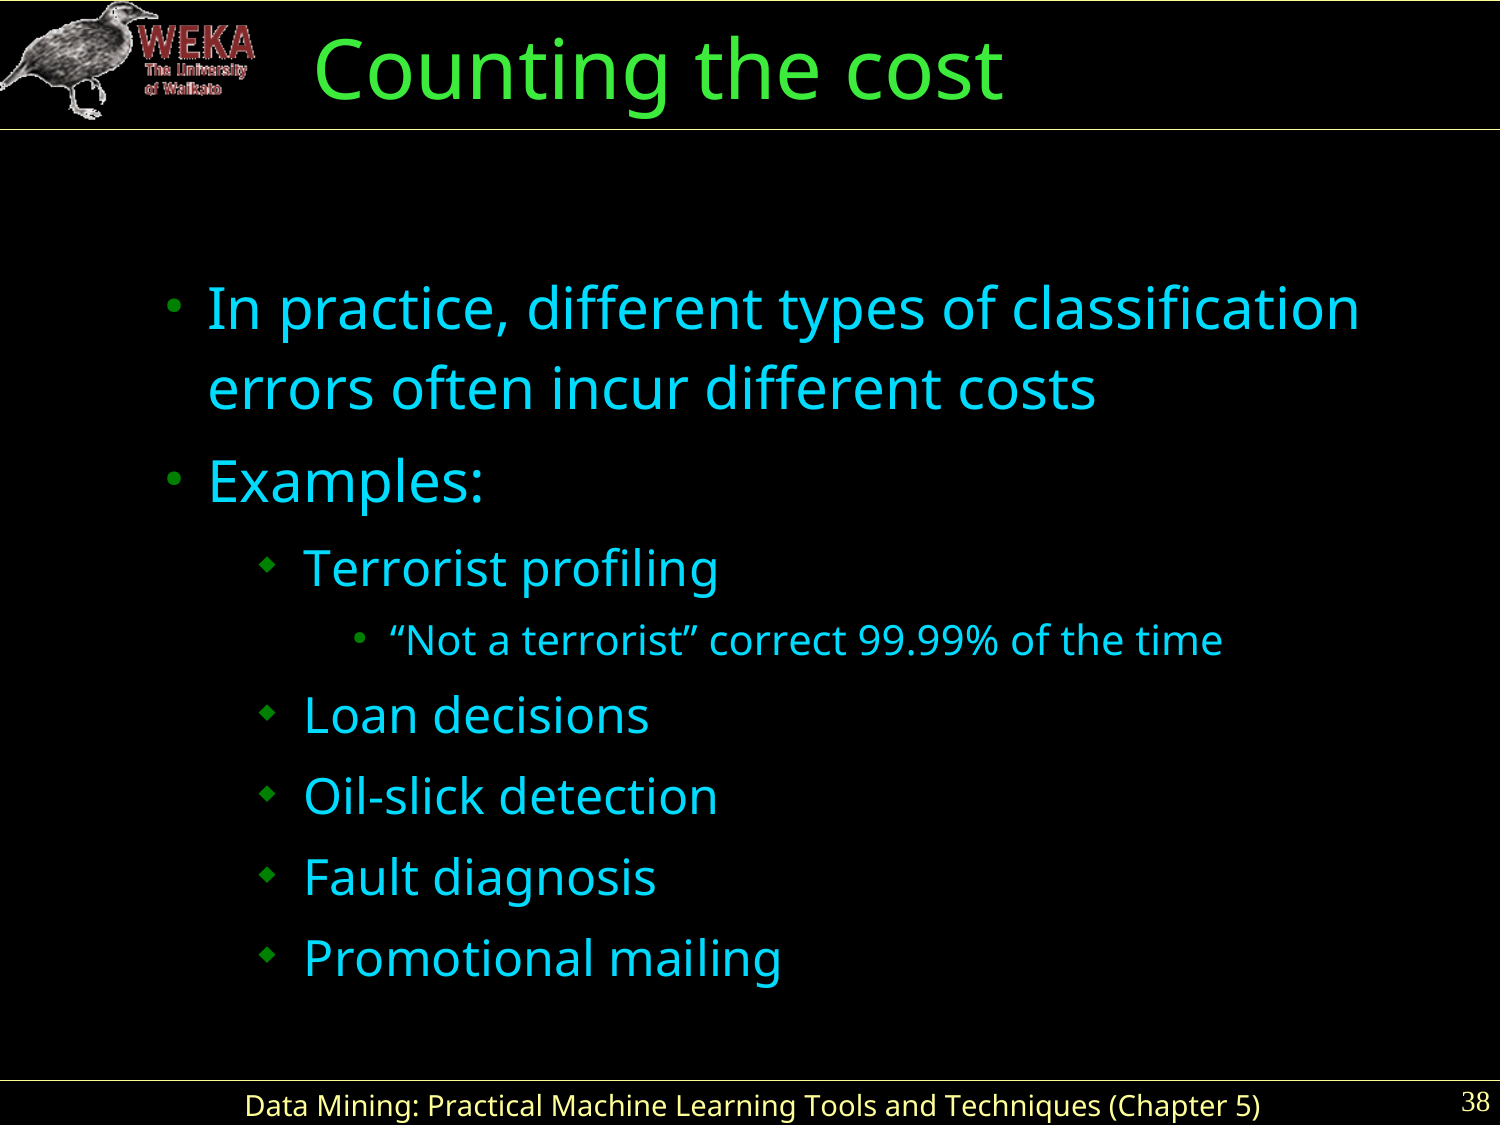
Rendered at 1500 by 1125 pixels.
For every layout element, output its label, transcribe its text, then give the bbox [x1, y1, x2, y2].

text_box In practice, different types of classification errors often incur different costs Examples: Terrorist profiling “Not a terrorist” correct 99.99% of the time Loan decisions Oil-slick detection Fault diagnosis Promotional mailing [149, 260, 1388, 956]
title Counting the cost [297, 0, 1500, 148]
picture [0, 1, 266, 129]
